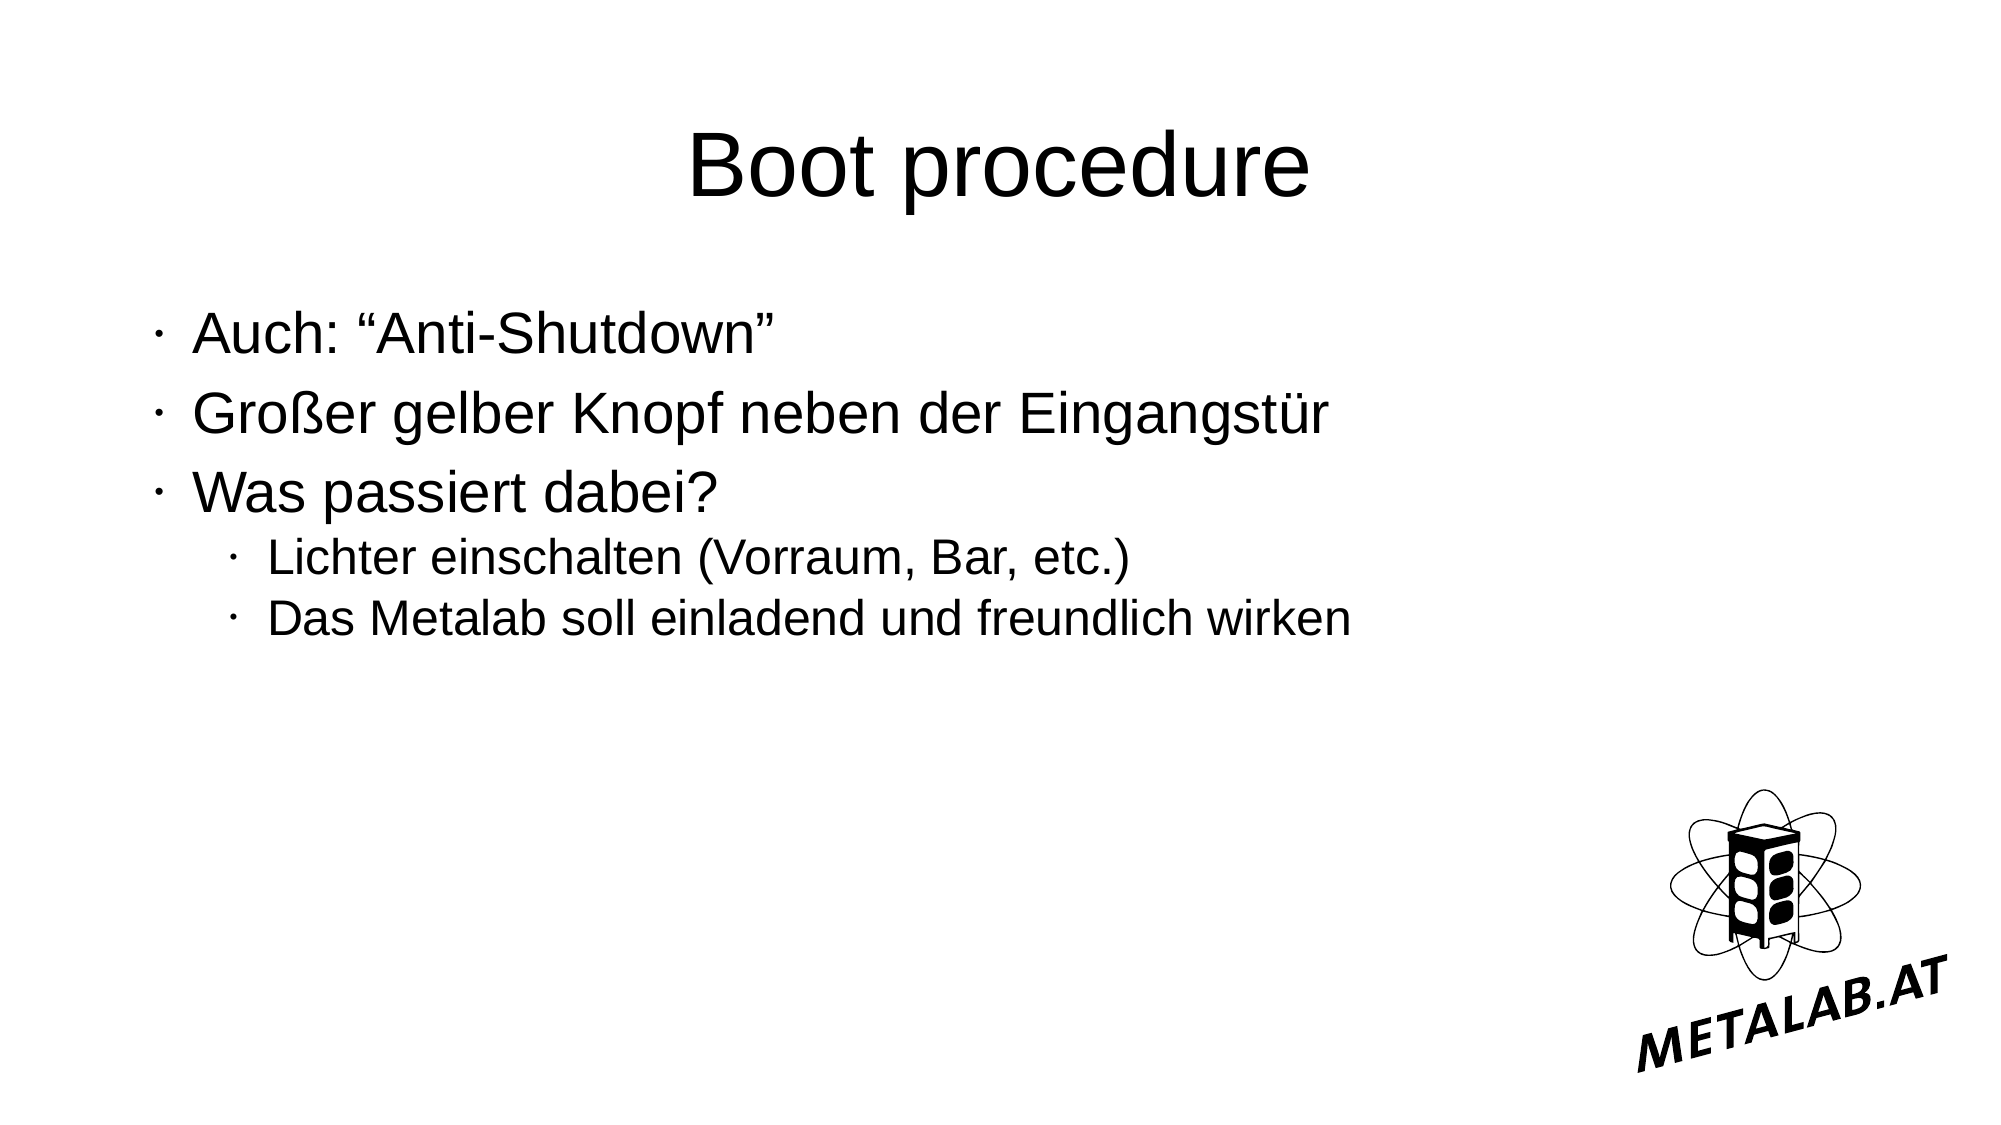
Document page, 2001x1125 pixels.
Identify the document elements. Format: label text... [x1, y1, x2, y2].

title Boot procedure [137, 59, 1863, 278]
list Auch: “Anti-Shutdown” Großer gelber Knopf neben der Eingangstür Was passiert dabei? Lichter einschalten (Vorraum, Bar, etc.) Das Metalab soll einladend und freundlich wirken [137, 299, 1863, 1014]
